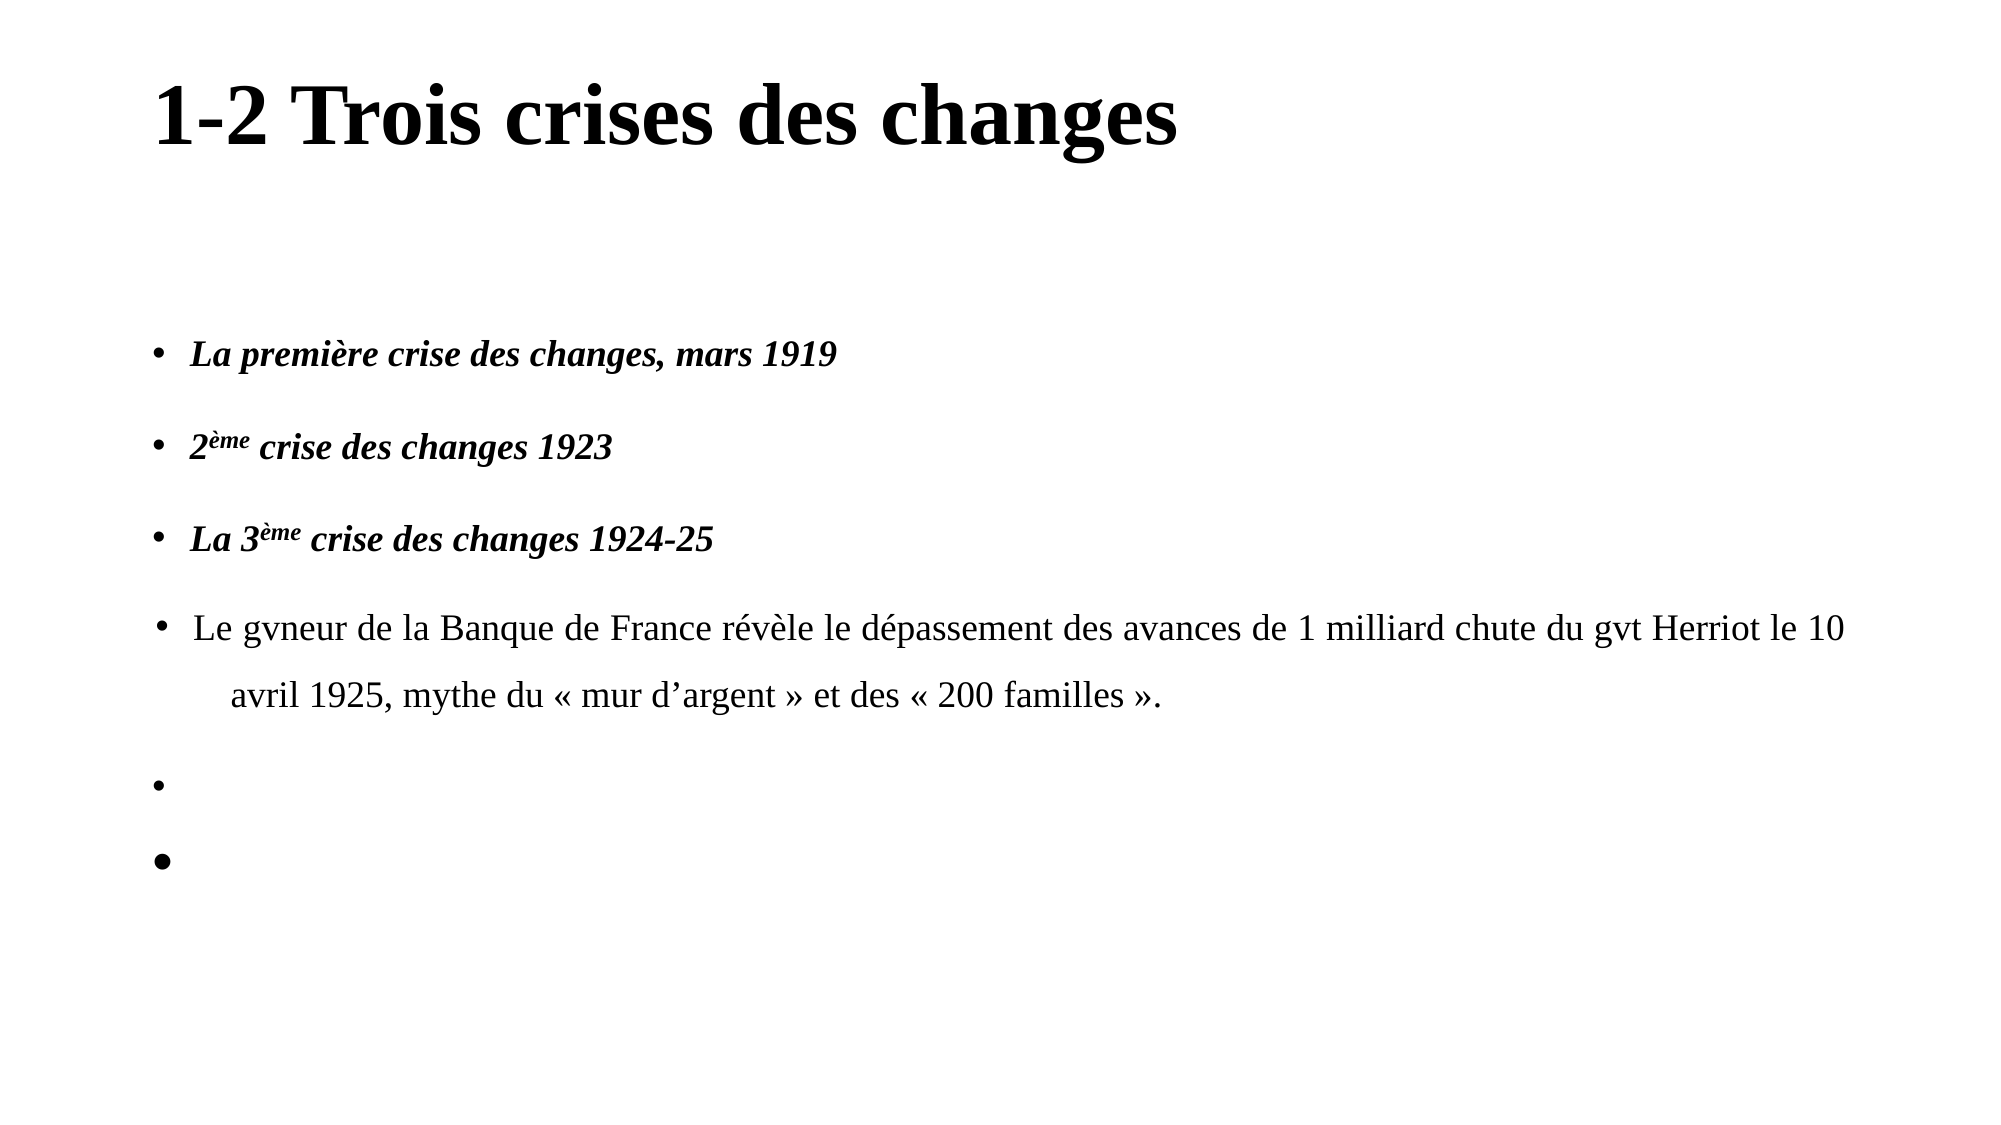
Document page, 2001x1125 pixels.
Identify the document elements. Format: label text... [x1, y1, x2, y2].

title 1-2 Trois crises des changes [137, 59, 1863, 278]
list La première crise des changes, mars 1919 2ème crise des changes 1923 La 3ème crise des changes 1924-25 Le gvneur de la Banque de France révèle le dépassement des avances de 1 milliard chute du gvt Herriot le 10 avril 1925, mythe du « mur d’argent » et des « 200 familles ». [137, 299, 1863, 1014]
